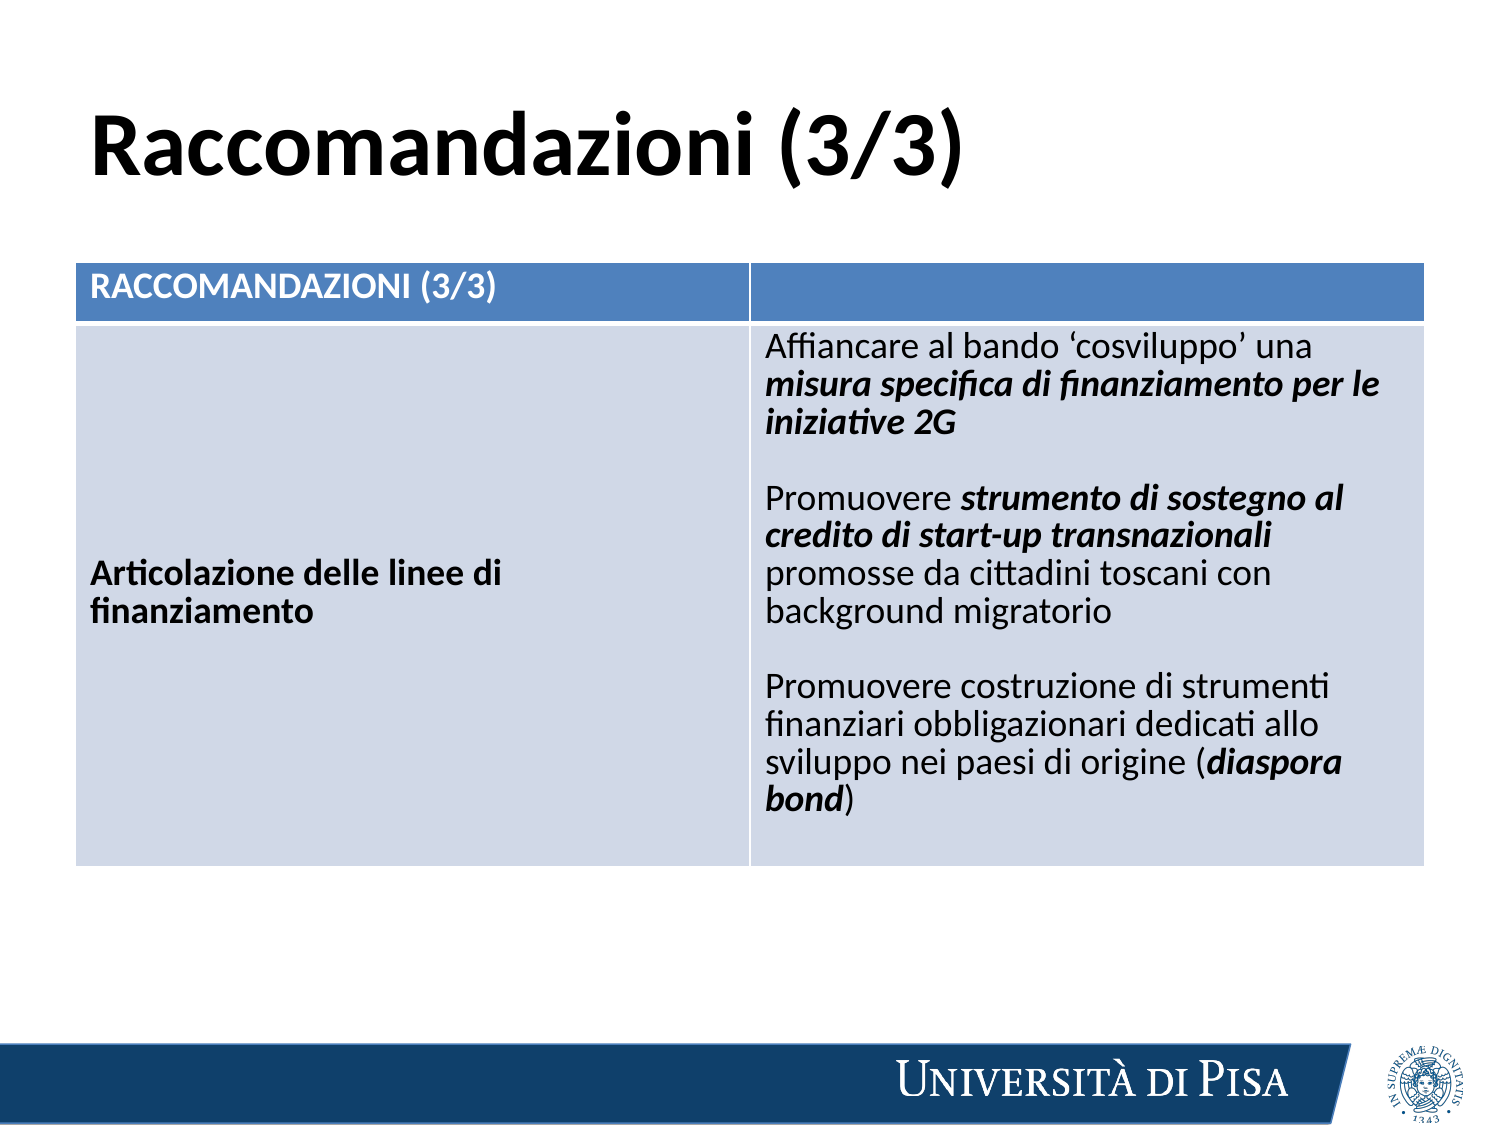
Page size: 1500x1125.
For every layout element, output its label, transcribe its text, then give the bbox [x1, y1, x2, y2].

table_cell Affiancare al bando ‘cosviluppo’ una misura specifica di finanziamento per le iniziative 2G Promuovere strumento di sostegno al credito di start-up transnazionali promosse da cittadini toscani con background migratorio Promuovere costruzione di strumenti finanziari obbligazionari dedicati allo sviluppo nei paesi di origine (diaspora bond) [751, 326, 1424, 866]
table_header RACCOMANDAZIONI (3/3) [76, 263, 749, 321]
text_box [0, 1044, 1351, 1124]
table_cell Articolazione delle linee di finanziamento [76, 326, 749, 866]
picture [895, 1058, 1289, 1096]
picture [1387, 1046, 1463, 1123]
title Raccomandazioni (3/3) [75, 45, 1425, 233]
table_header [751, 263, 1424, 321]
